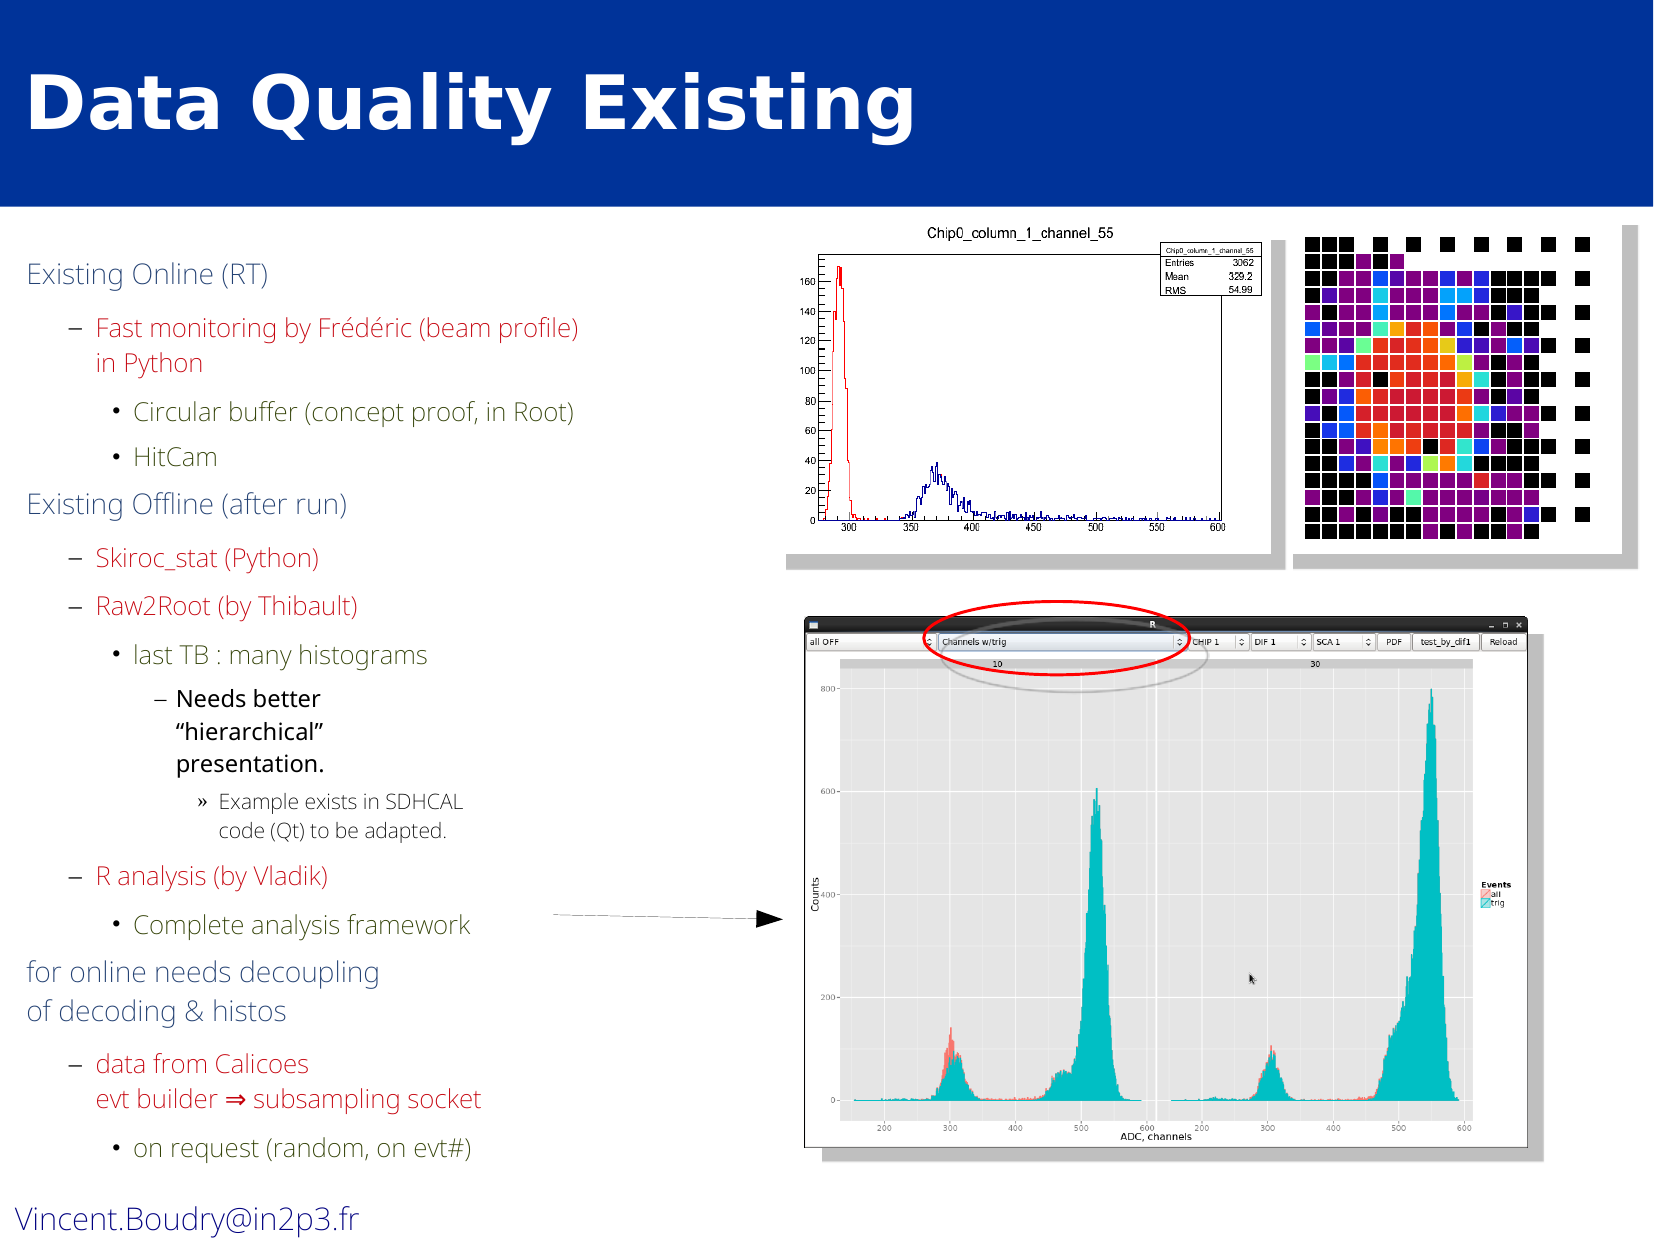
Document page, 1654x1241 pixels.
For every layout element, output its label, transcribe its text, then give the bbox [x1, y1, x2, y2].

title Data Quality Existing [24, 17, 1635, 191]
list Existing Online (RT) Fast monitoring by Frédéric (beam profile) in Python Circular buffer (concept proof, in Root) HitCam Existing Offline (after run) Skiroc_stat (Python) Raw2Root (by Thibault) last TB : many histograms Needs better “hierarchical” presentation. Example exists in SDHCAL code (Qt) to be adapted. R analysis (by Vladik) Complete analysis framework for online needs decoupling of decoding & histos data from Calicoes evt builder ⇒ subsampling socket on request (random, on evt#) [26, 254, 1631, 1166]
picture [926, 616, 1186, 652]
picture [944, 621, 1187, 673]
picture [1275, 207, 1622, 554]
picture [768, 222, 1271, 555]
picture [945, 641, 1205, 690]
picture [804, 616, 1528, 1148]
